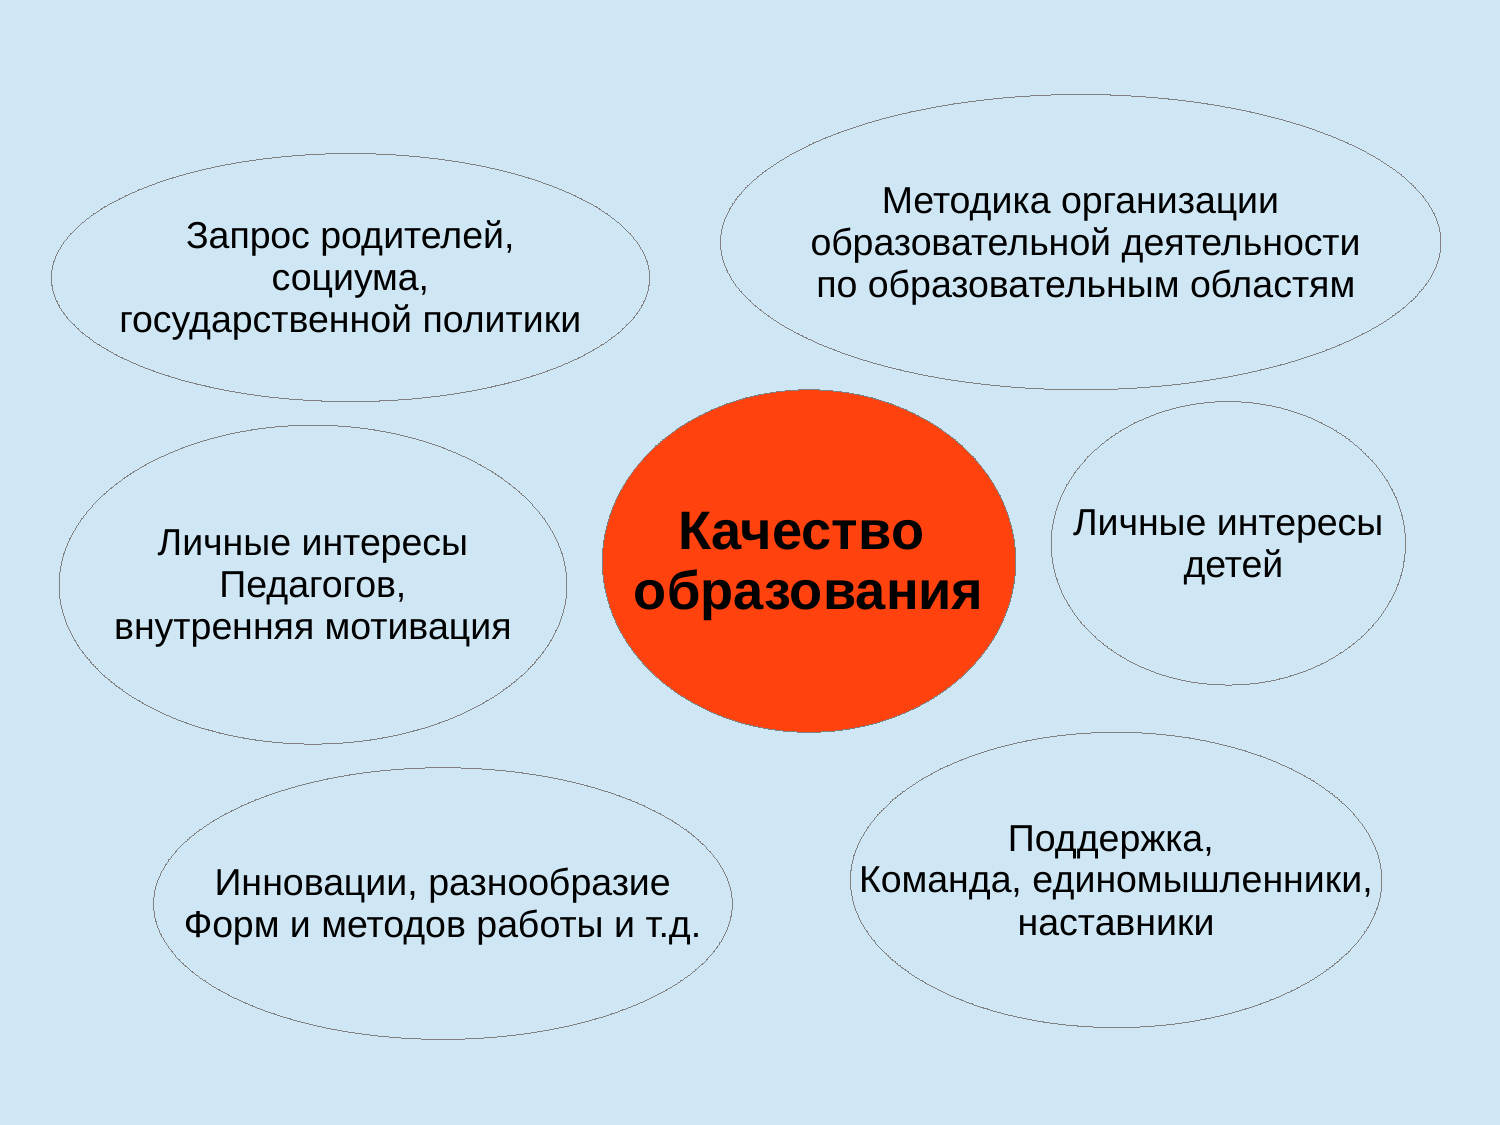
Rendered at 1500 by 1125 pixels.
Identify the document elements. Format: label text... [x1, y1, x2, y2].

text_box Инновации, разнообразие Форм и методов работы и т.д. [153, 767, 733, 1040]
text_box Методика организации образовательной деятельности по образовательным областям [720, 94, 1441, 390]
text_box Качество образования [602, 389, 1016, 733]
text_box Поддержка, Команда, единомышленники, наставники [850, 732, 1382, 1028]
text_box Личные интересы Педагогов, внутренняя мотивация [59, 425, 567, 745]
text_box Личные интересы детей [1051, 401, 1406, 686]
text_box Запрос родителей, социума, государственной политики [51, 153, 650, 402]
title [75, 45, 1425, 426]
